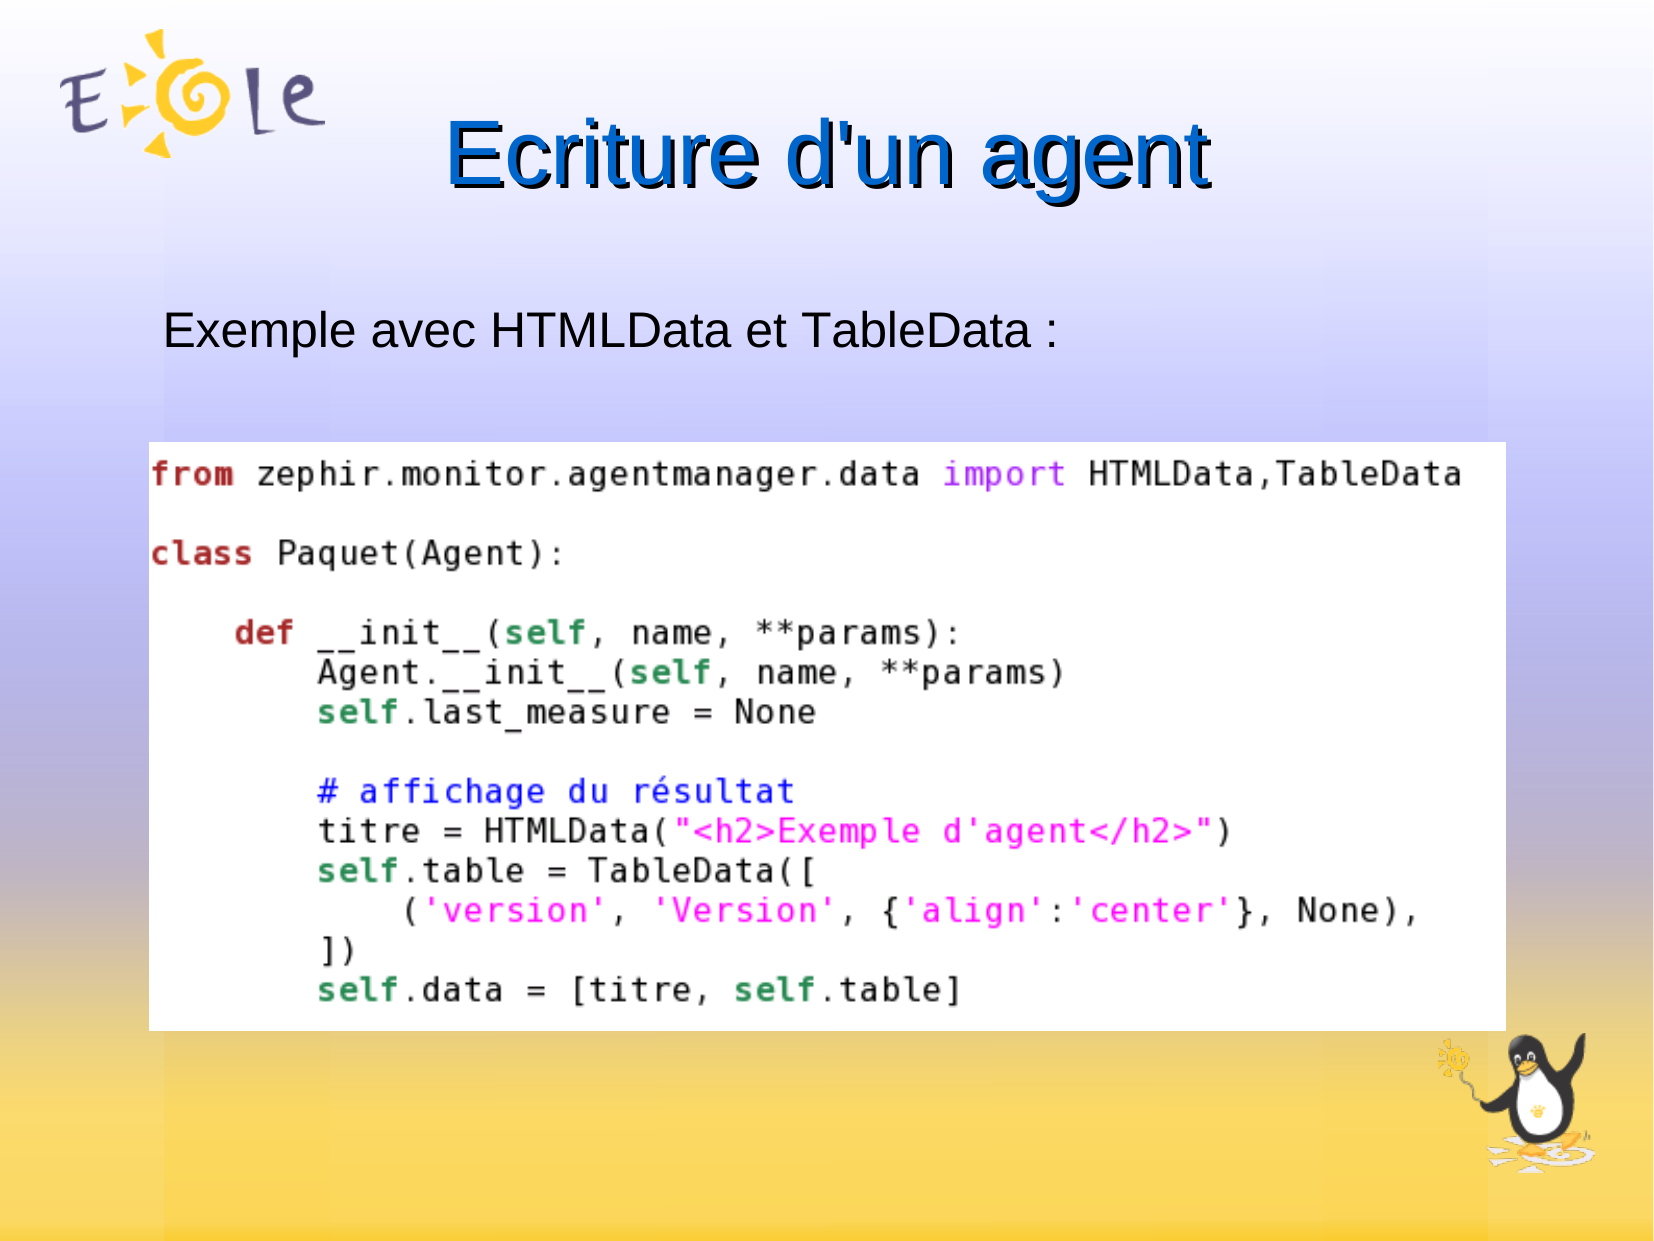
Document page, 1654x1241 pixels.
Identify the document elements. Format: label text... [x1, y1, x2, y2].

text_box Exemple avec HTMLData et TableData : [147, 295, 1536, 975]
picture [0, 0, 1654, 1241]
title Ecriture d'un agent [82, 49, 1571, 257]
text_box [408, 399, 1654, 1079]
